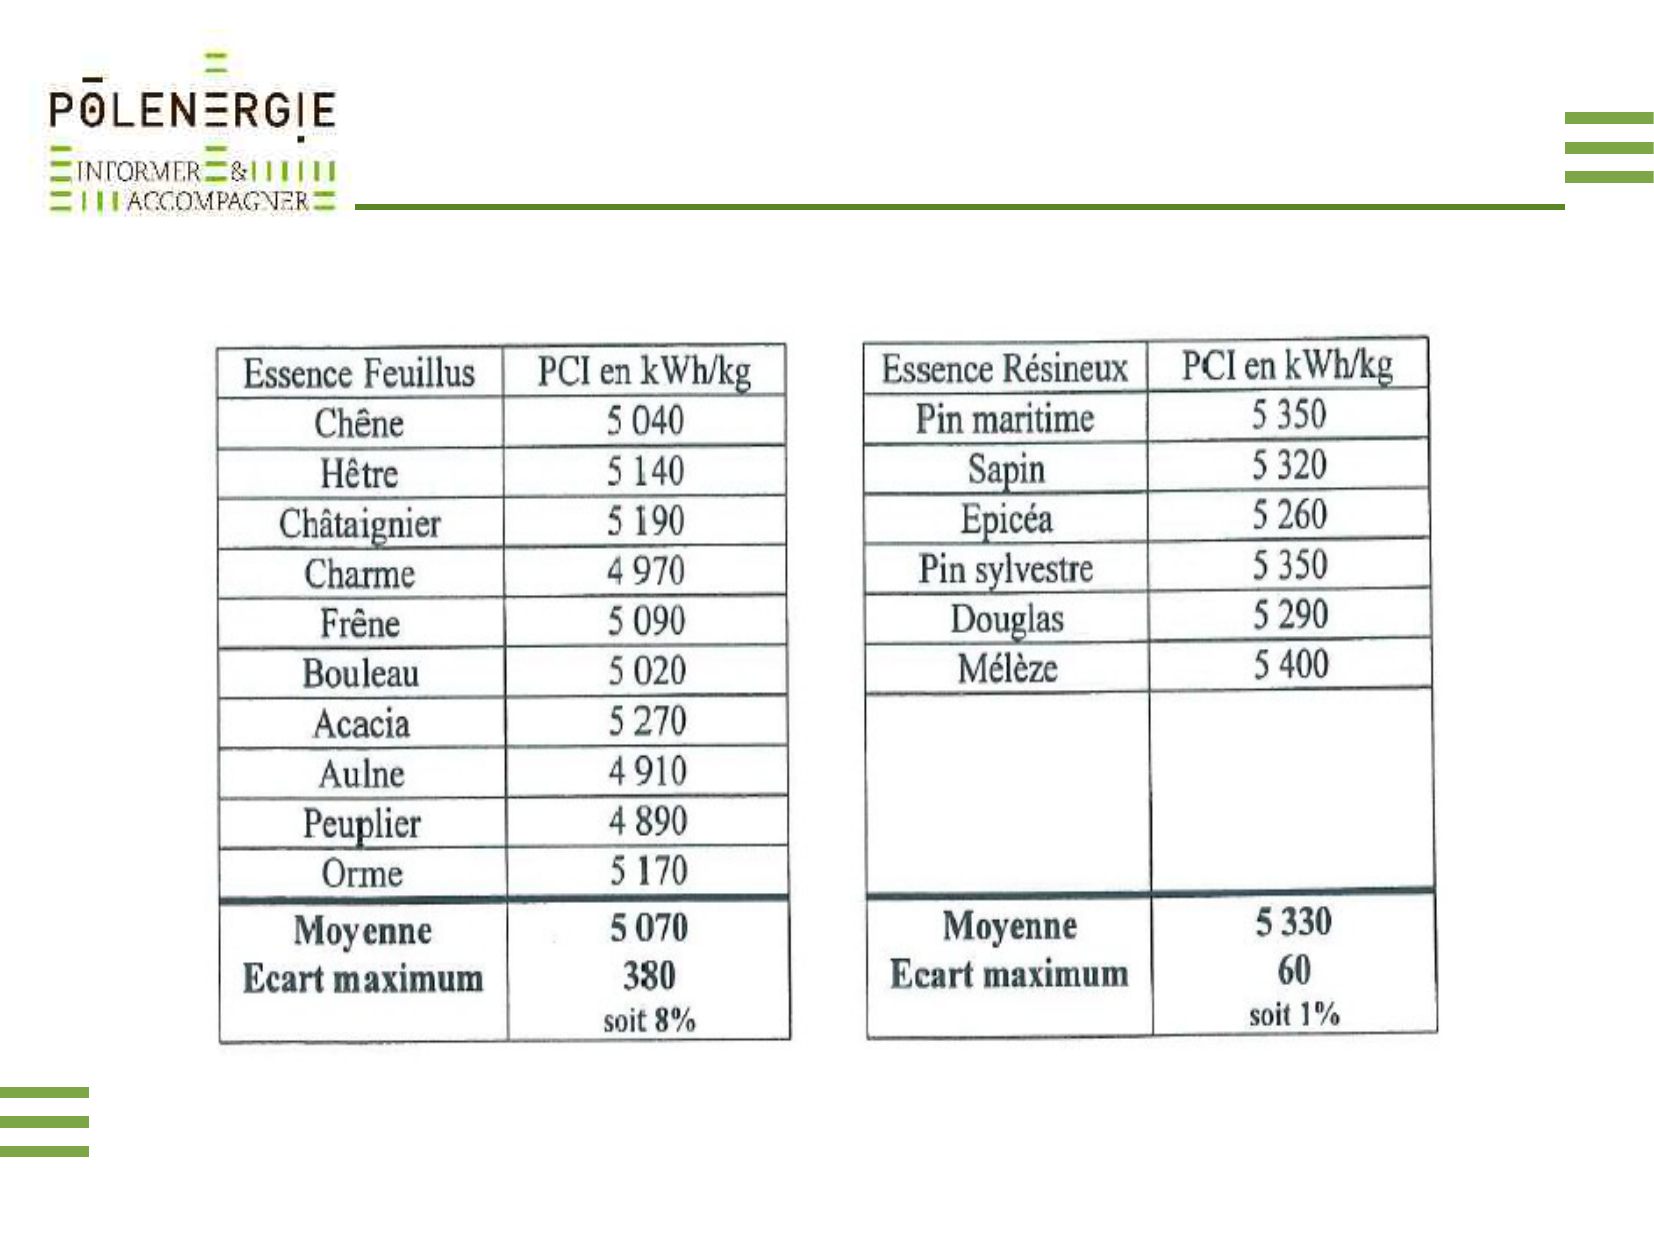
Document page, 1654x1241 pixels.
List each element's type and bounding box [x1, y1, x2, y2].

picture [177, 324, 1477, 1063]
picture [29, 29, 355, 237]
